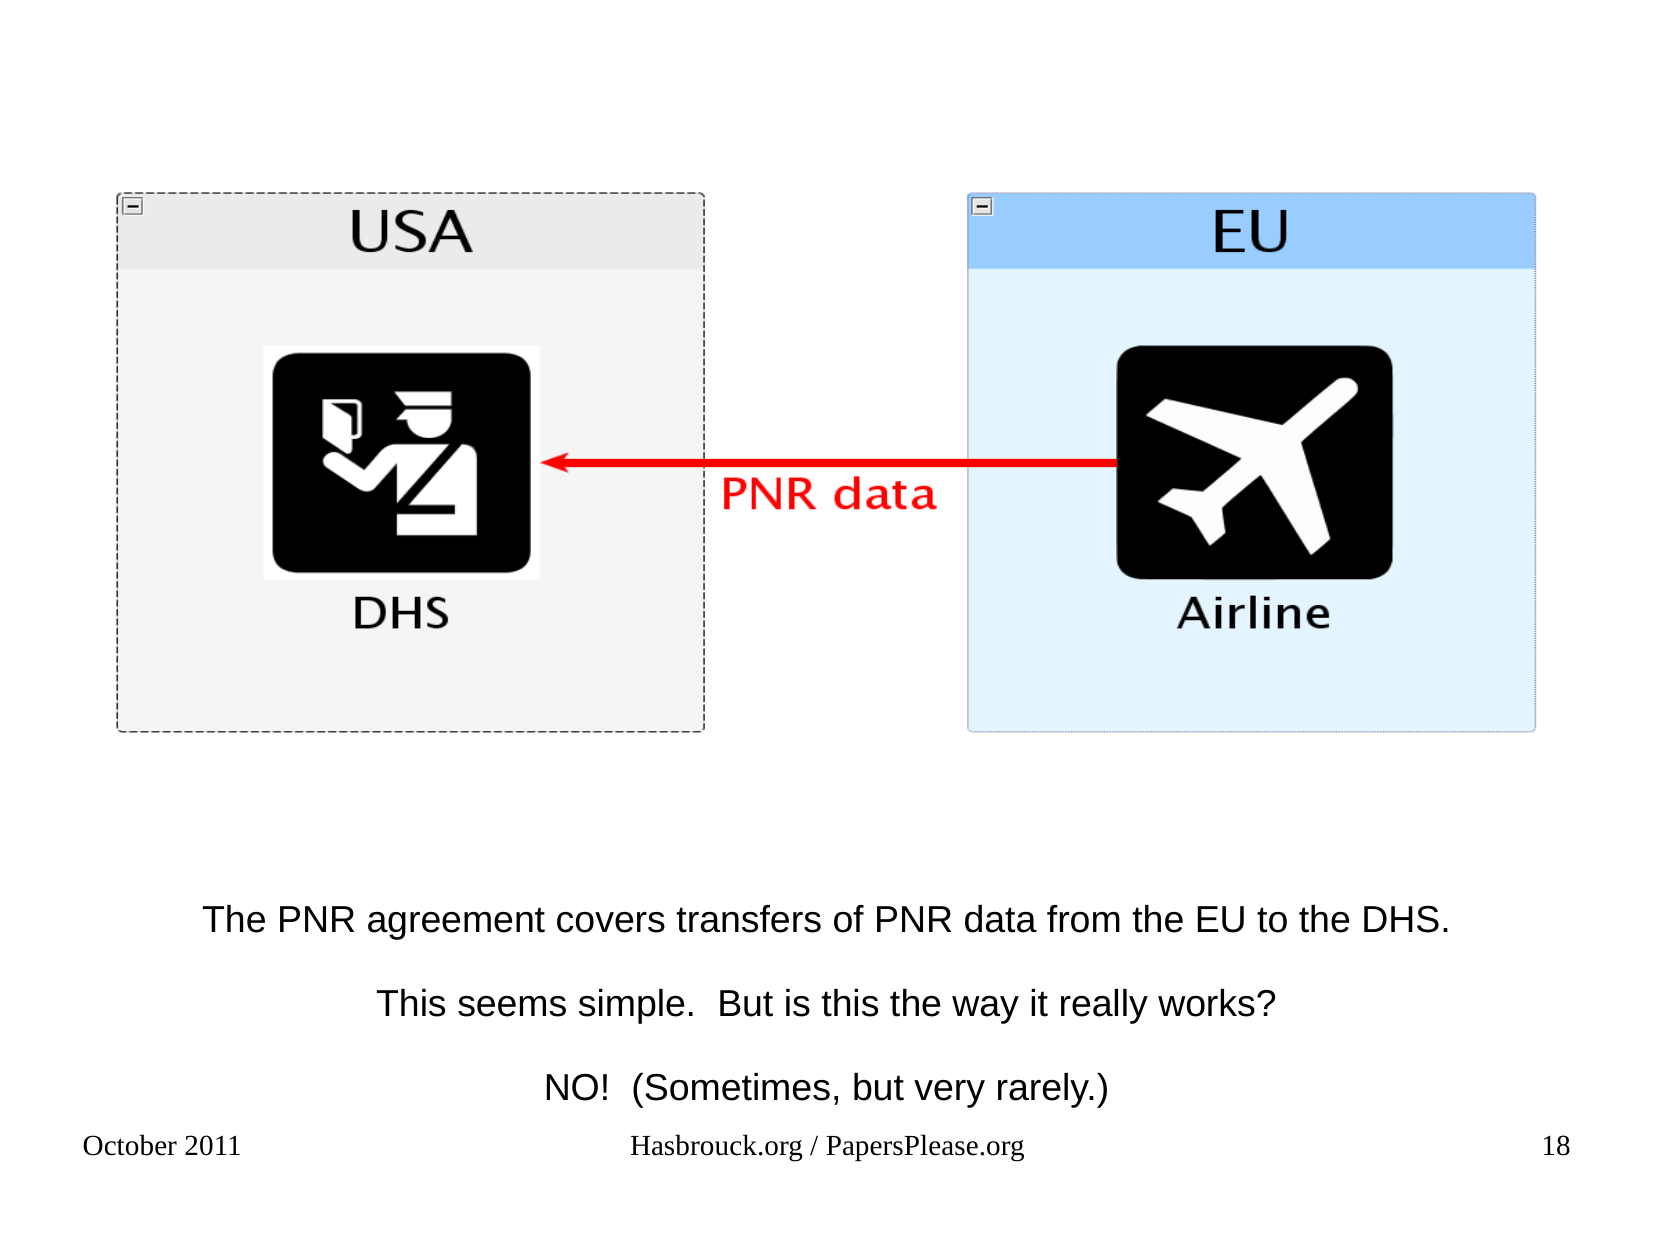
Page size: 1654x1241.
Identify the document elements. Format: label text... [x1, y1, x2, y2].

subtitle The PNR agreement covers transfers of PNR data from the EU to the DHS. This seems simple. But is this the way it really works? NO! (Sometimes, but very rarely.) [82, 290, 1571, 1109]
picture [96, 175, 1557, 290]
